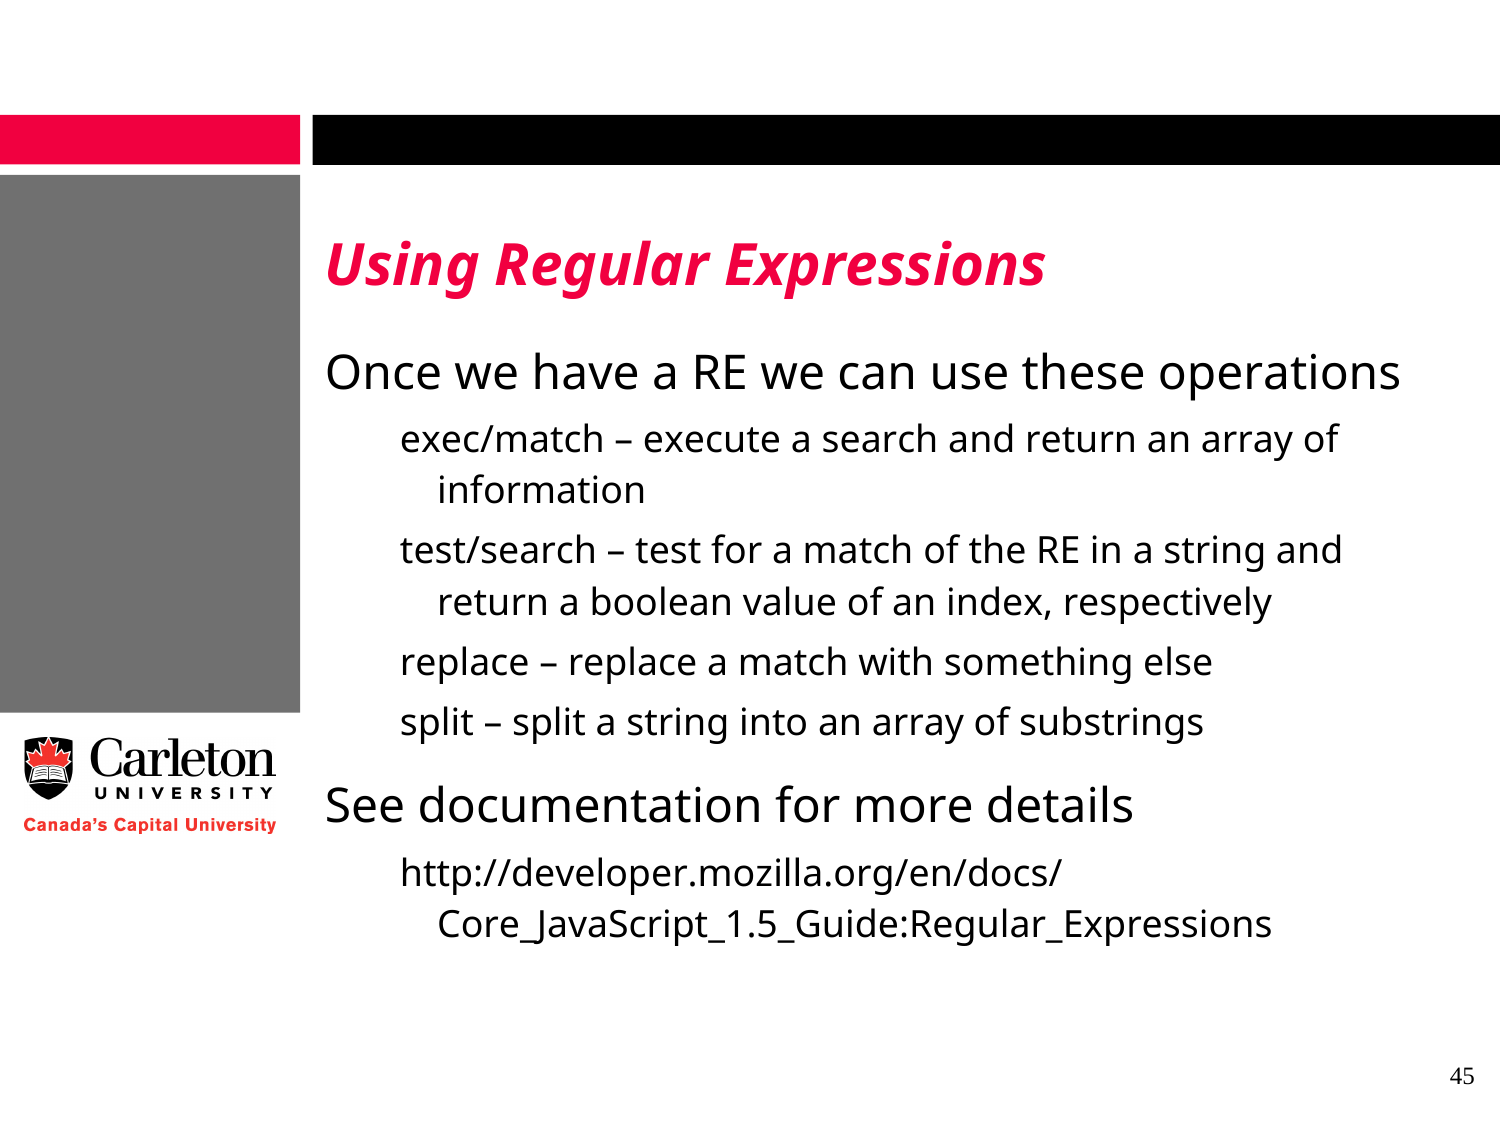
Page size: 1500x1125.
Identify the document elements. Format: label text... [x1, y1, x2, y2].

title Using Regular Expressions [324, 194, 1450, 324]
picture [24, 737, 276, 834]
list Once we have a RE we can use these operations exec/match – execute a search and return an array of information test/search – test for a match of the RE in a string and return a boolean value of an index, respectively replace – replace a match with something else split – split a string into an array of substrings See documentation for more details http://developer.mozilla.org/en/docs/Core_JavaScript_1.5_Guide:Regular_Expressions [324, 324, 1450, 1036]
